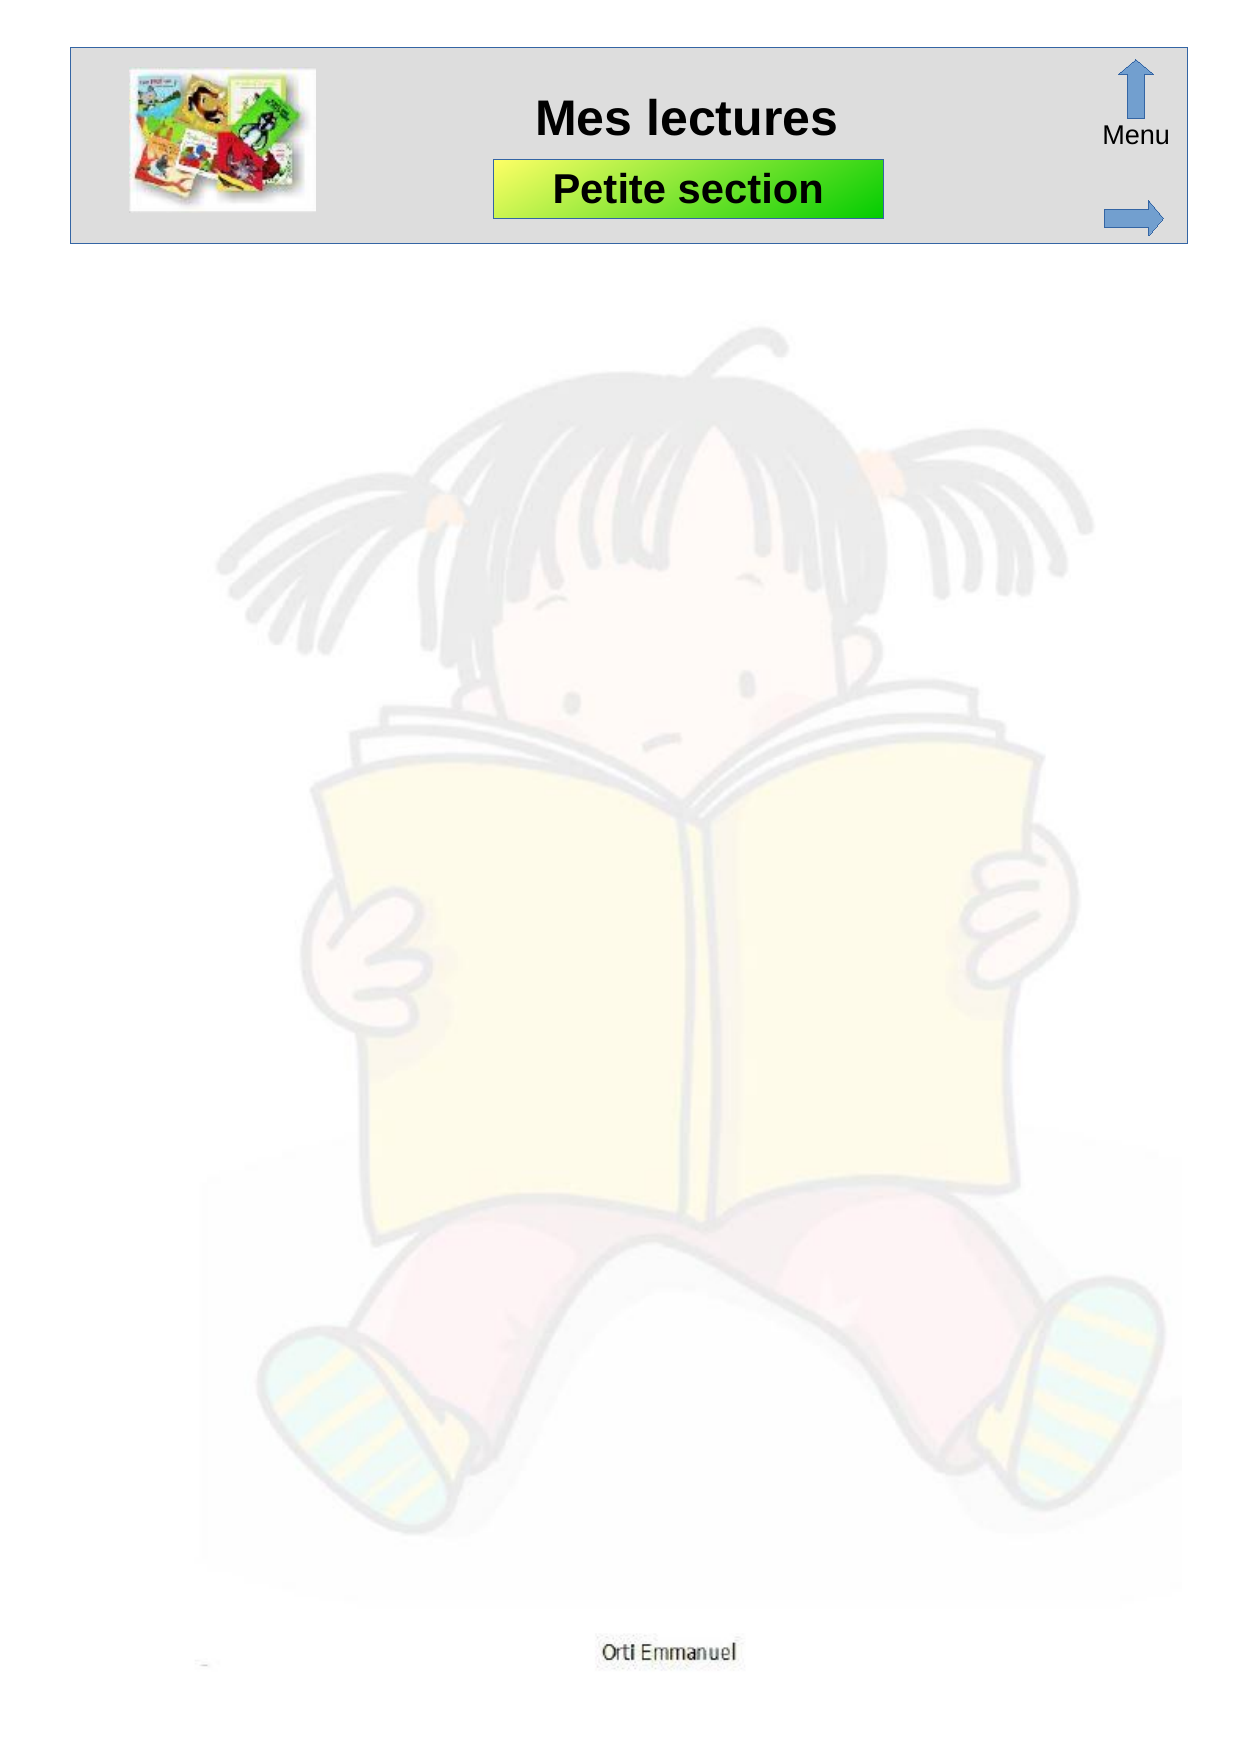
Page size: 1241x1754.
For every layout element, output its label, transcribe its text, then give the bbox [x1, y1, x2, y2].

text_box [1104, 200, 1164, 236]
text_box Petite section [493, 159, 884, 219]
text_box Menu [1118, 59, 1154, 119]
text_box Mes lectures [70, 47, 1188, 244]
picture [70, 295, 1182, 1693]
picture [129, 67, 316, 213]
